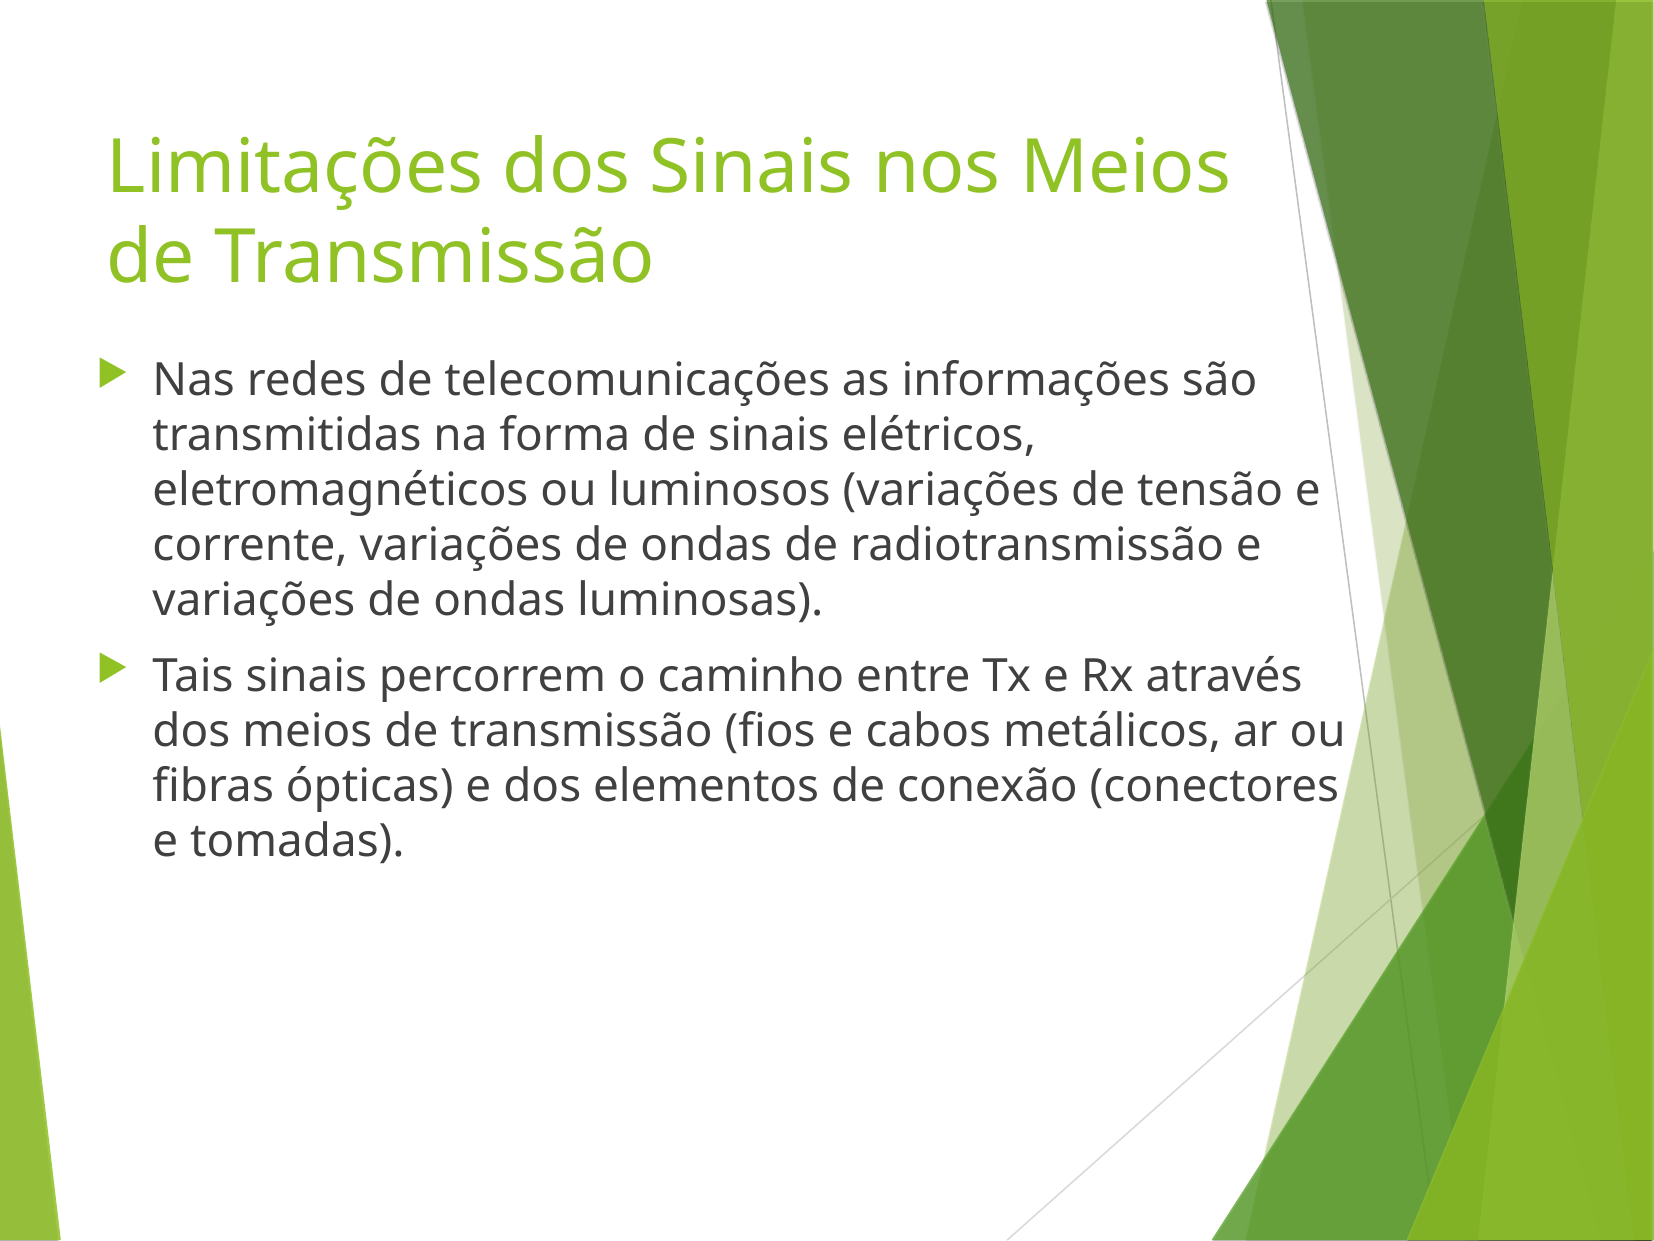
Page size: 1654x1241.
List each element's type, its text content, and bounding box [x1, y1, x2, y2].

title Limitações dos Sinais nos Meios de Transmissão [91, 110, 1258, 342]
list Nas redes de telecomunicações as informações são transmitidas na forma de sinais elétricos, eletromagnéticos ou luminosos (variações de tensão e corrente, variações de ondas de radiotransmissão e variações de ondas luminosas). Tais sinais percorrem o caminho entre Tx e Rx através dos meios de transmissão (ﬁos e cabos metálicos, ar ou ﬁbras ópticas) e dos elementos de conexão (conectores e tomadas). [81, 342, 1371, 1057]
